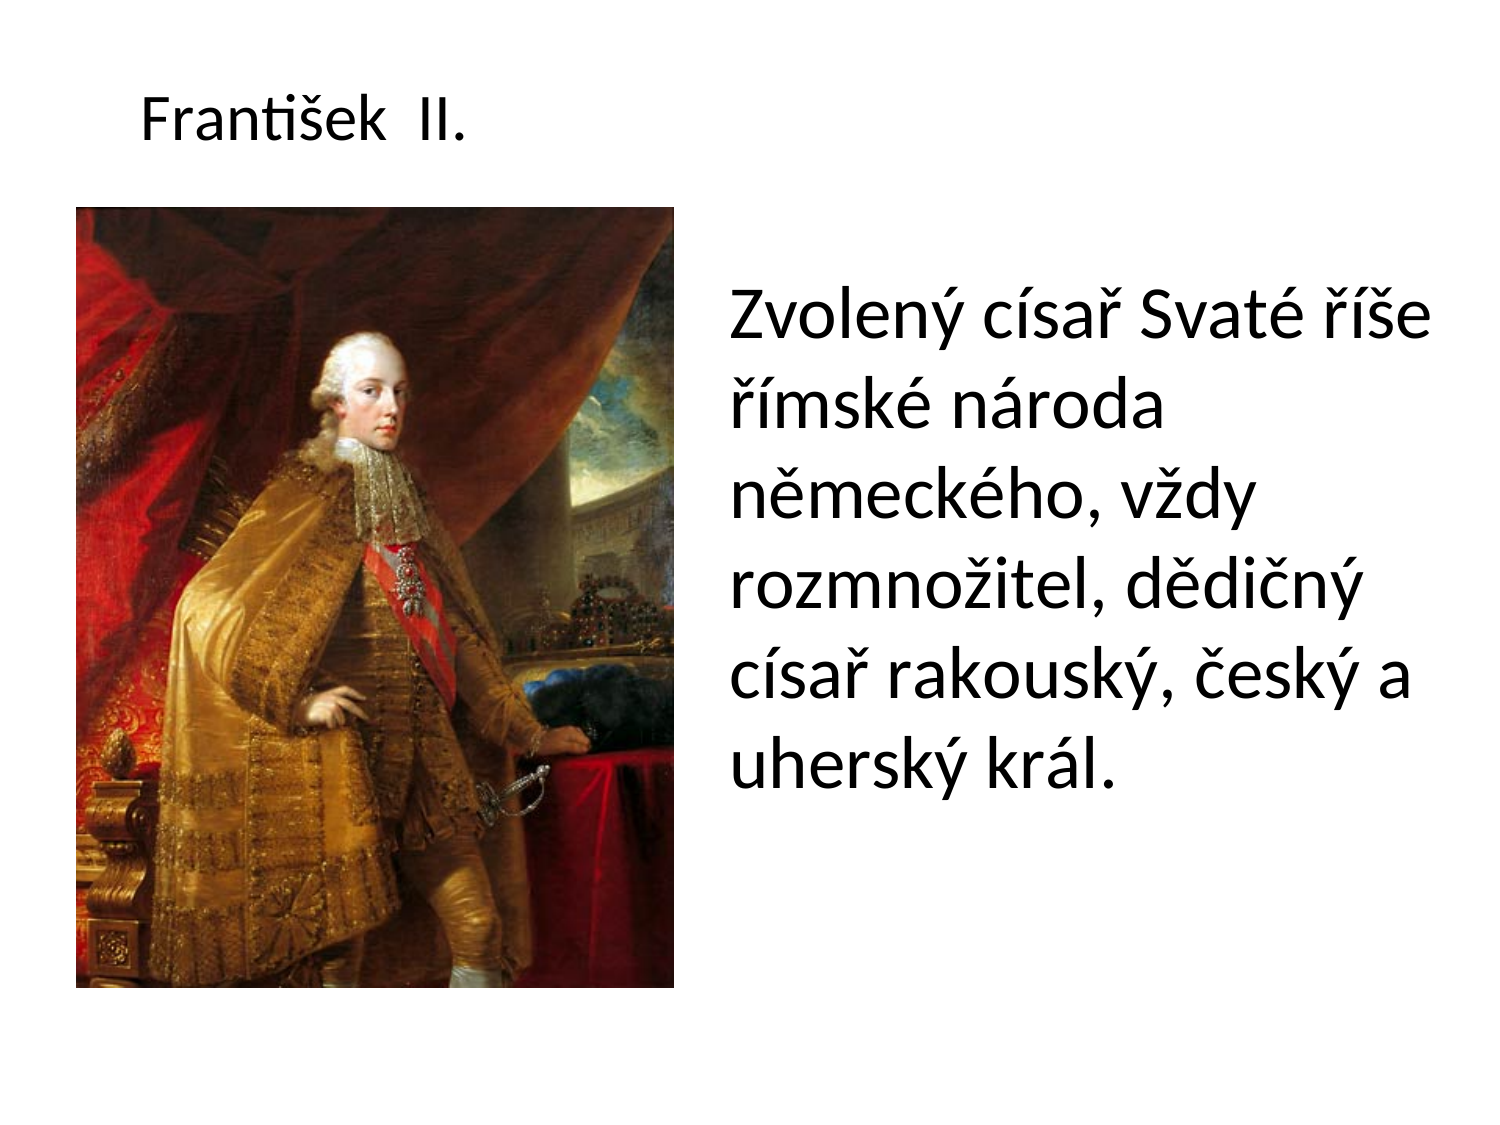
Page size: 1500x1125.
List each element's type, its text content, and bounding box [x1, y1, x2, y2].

text_box Zvolený císař Svaté říše římské národa německého, vždy rozmnožitel, dědičný císař rakouský, český a uherský král. [714, 255, 1465, 811]
text_box František II. [125, 66, 499, 162]
picture [76, 207, 674, 988]
